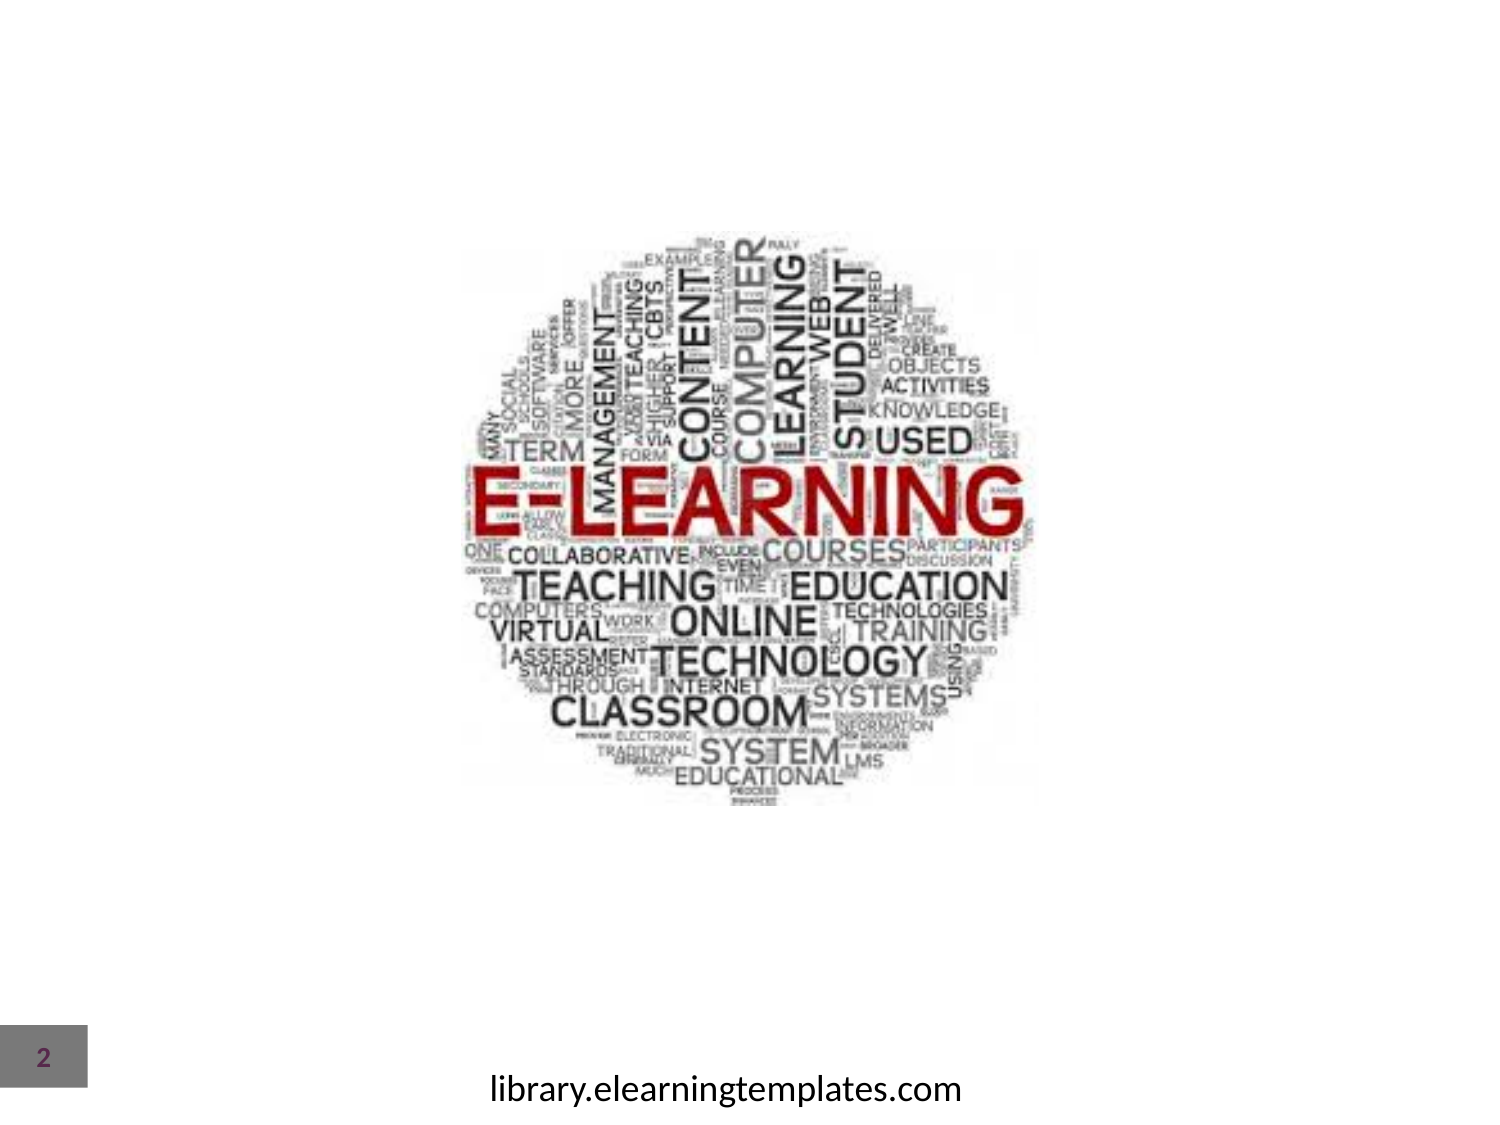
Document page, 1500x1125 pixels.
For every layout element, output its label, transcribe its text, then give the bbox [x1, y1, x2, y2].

subtitle library.elearningtemplates.com [474, 1064, 1026, 1123]
text_box 2 [0, 1025, 88, 1088]
picture [461, 231, 1039, 806]
